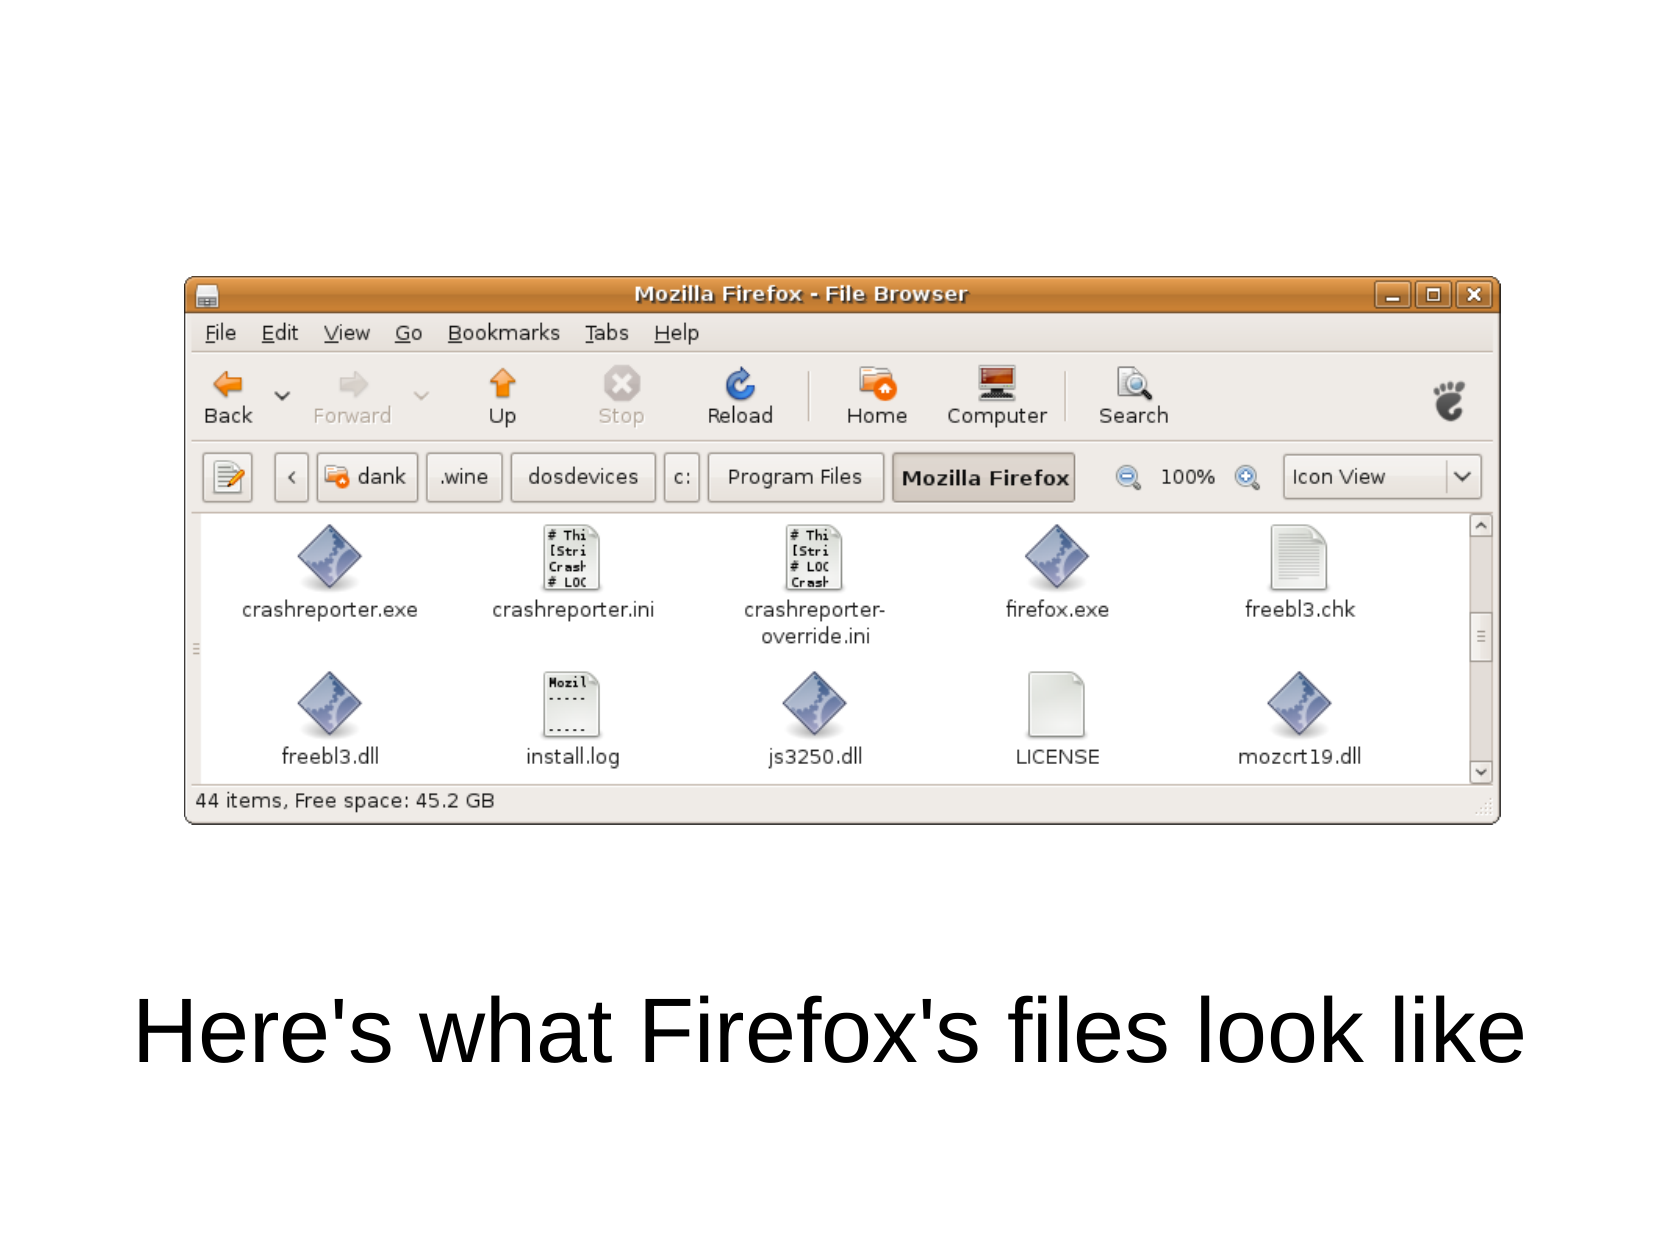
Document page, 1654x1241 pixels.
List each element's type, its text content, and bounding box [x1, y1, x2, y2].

title Here's what Firefox's files look like [86, 937, 1575, 1130]
picture [184, 276, 1501, 826]
